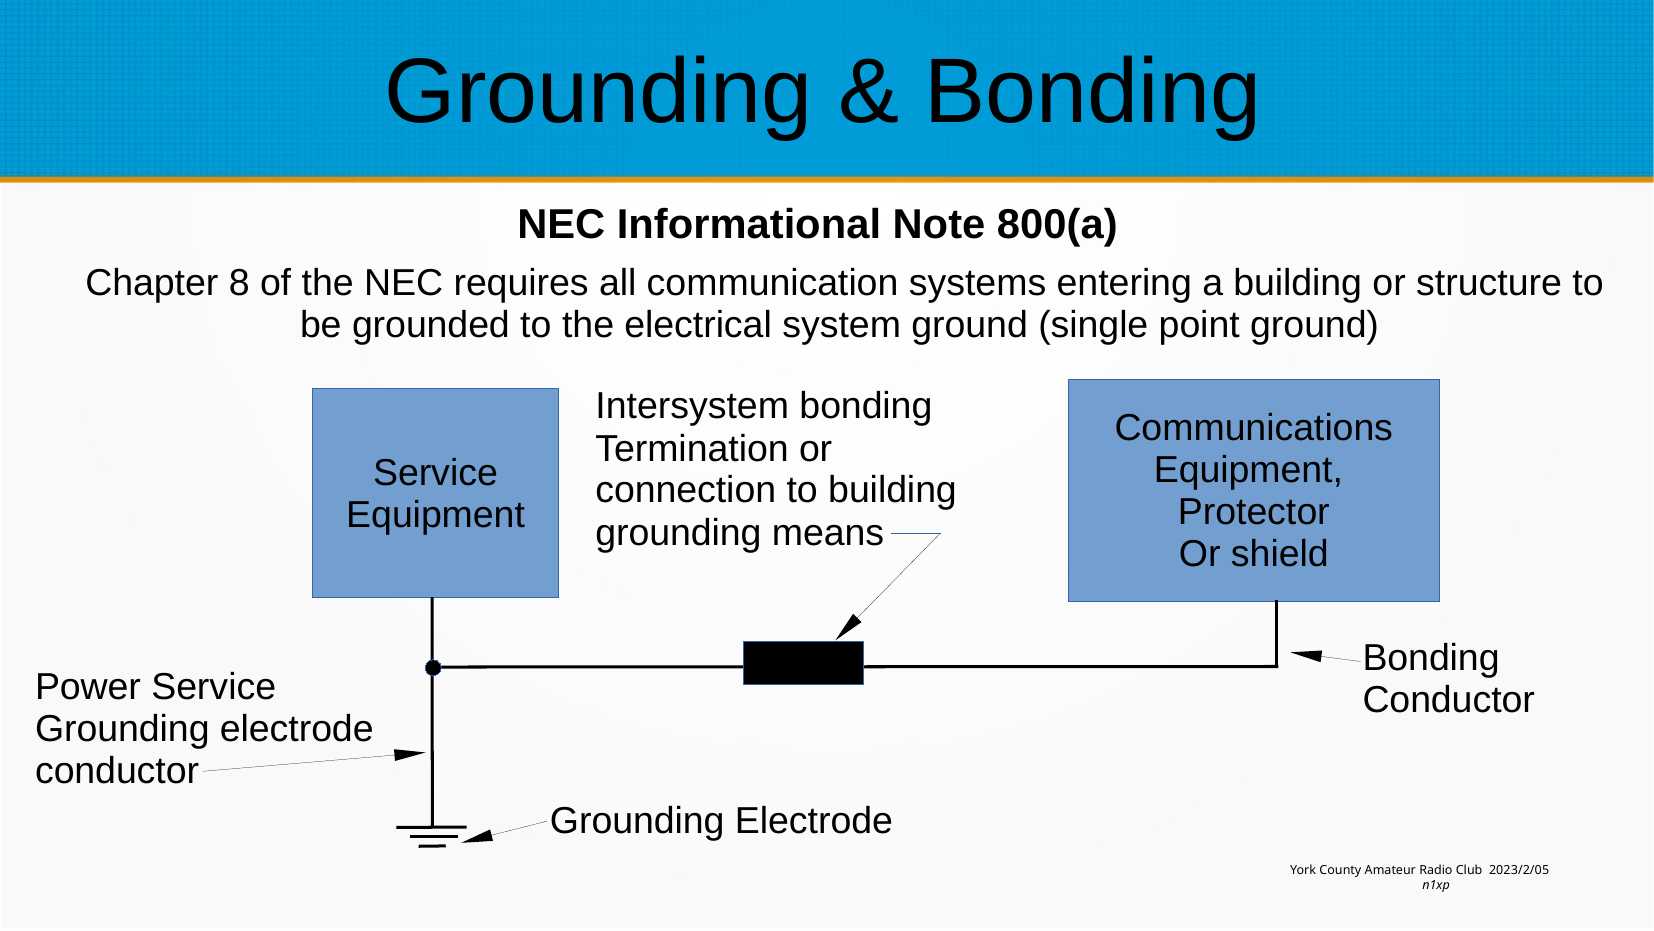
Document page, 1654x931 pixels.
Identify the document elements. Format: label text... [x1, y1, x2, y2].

text_box [743, 641, 864, 685]
picture [0, 175, 1654, 931]
text_box York County Amateur Radio Club 2023/2/05 n1xp [1284, 856, 1588, 897]
text_box NEC Informational Note 800(a) [302, 193, 1334, 253]
text_box Intersystem bonding Termination or connection to building grounding means [580, 377, 986, 563]
text_box [425, 659, 442, 676]
text_box Bonding Conductor [1347, 628, 1614, 728]
text_box Grounding Electrode [535, 792, 936, 891]
text_box Power Service Grounding electrode conductor [20, 657, 390, 799]
text_box Grounding & Bonding [201, 31, 1446, 150]
text_box Service Equipment [312, 388, 559, 598]
text_box Communications Equipment, Protector Or shield [1068, 379, 1440, 602]
text_box Chapter 8 of the NEC requires all communication systems entering a building or structure to be grounded to the electrical system ground (single point ground) [46, 253, 1633, 353]
